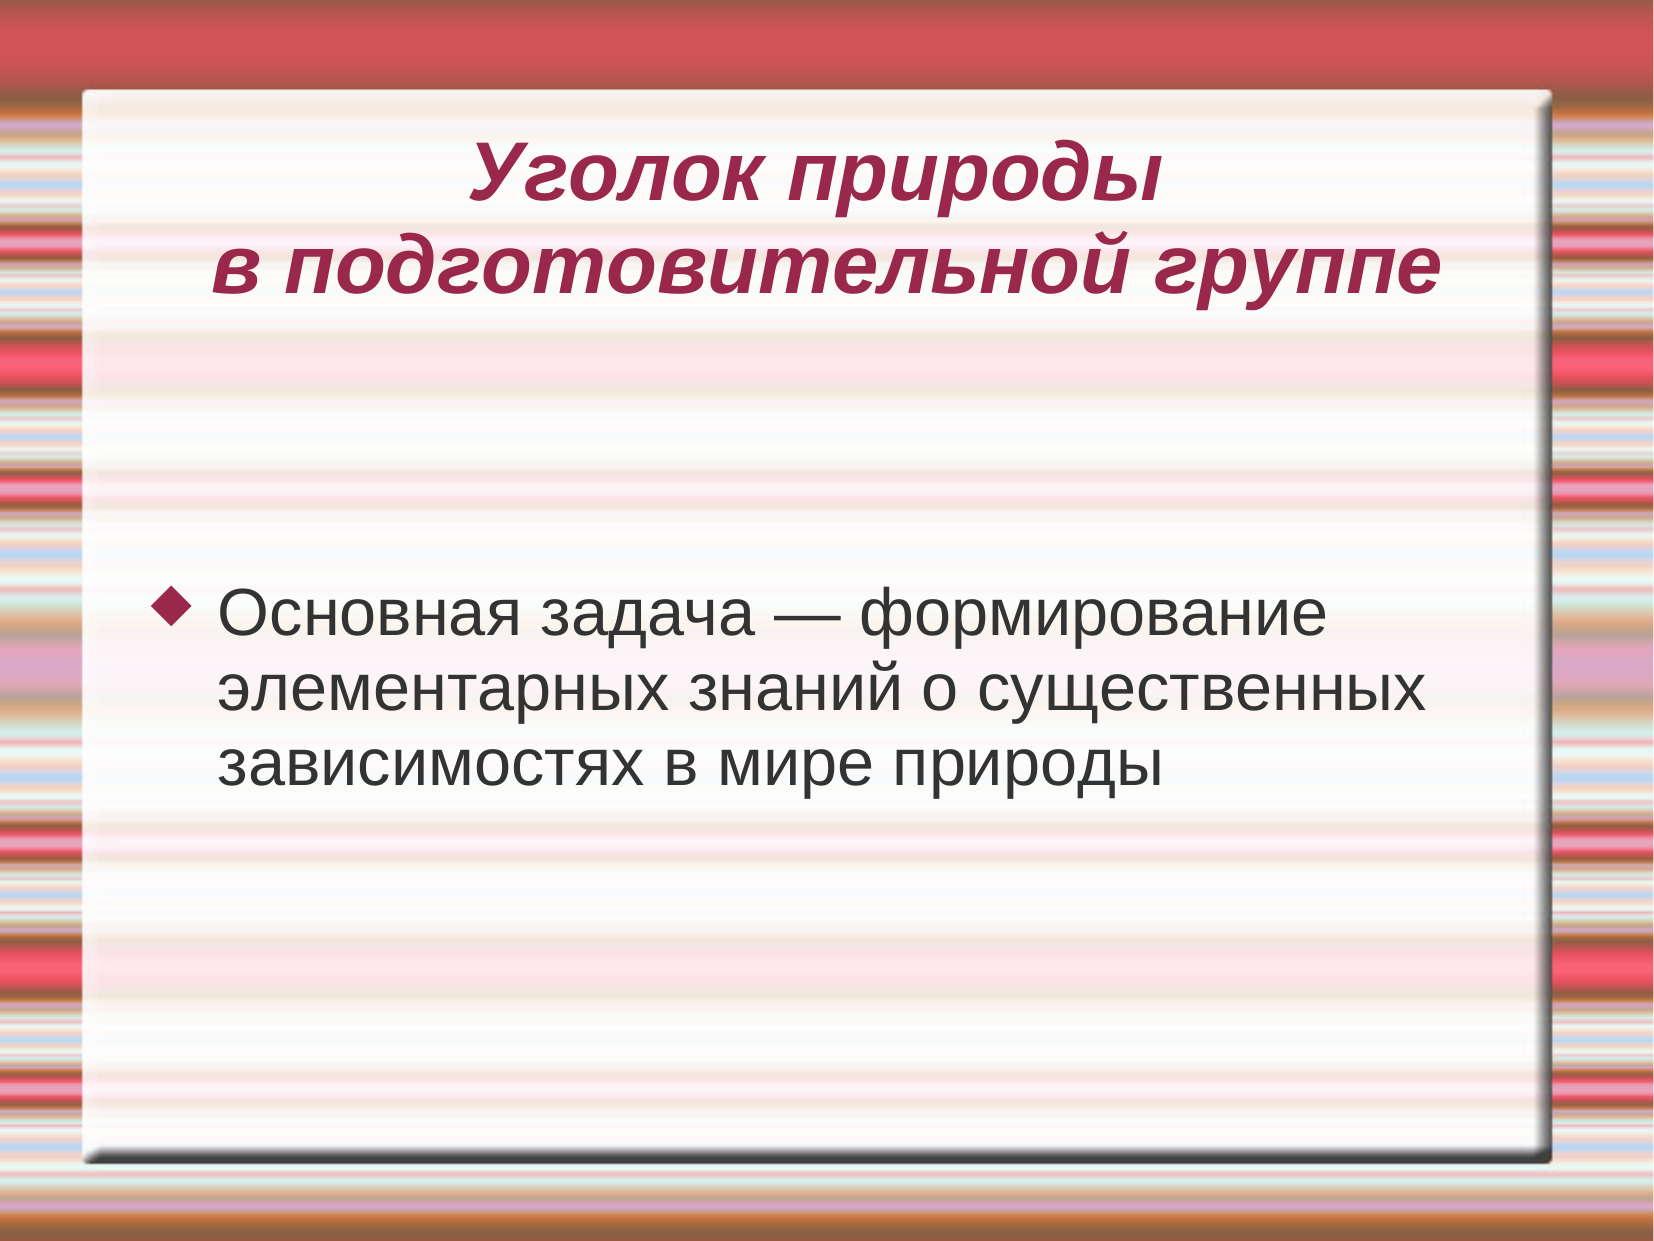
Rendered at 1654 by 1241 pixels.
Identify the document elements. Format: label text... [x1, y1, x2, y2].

title Уголок природы в подготовительной группе [121, 114, 1534, 322]
list Основная задача — формирование элементарных знаний о существенных зависимостях в мире природы [134, 350, 1516, 1118]
picture [0, 0, 1654, 1241]
